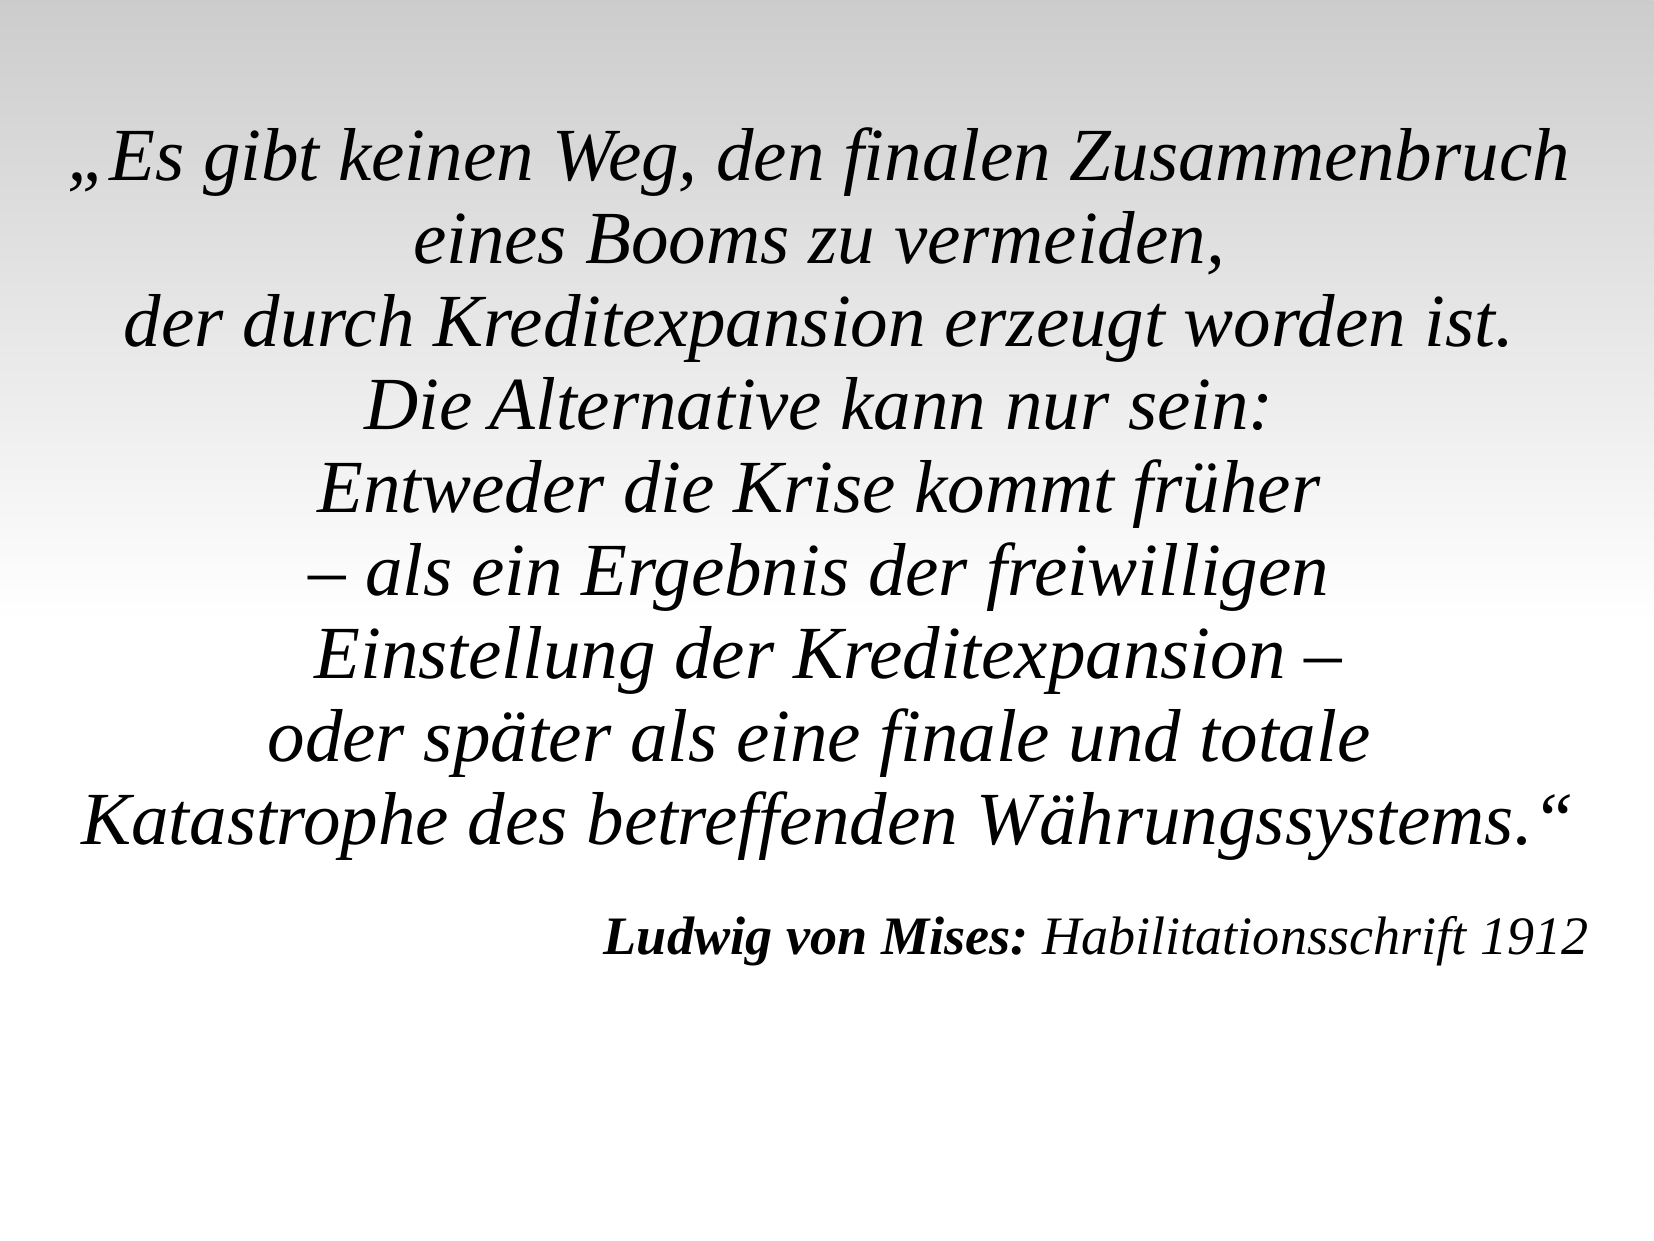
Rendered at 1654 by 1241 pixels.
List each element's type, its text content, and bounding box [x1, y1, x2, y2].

text_box „Es gibt keinen Weg, den finalen Zusammenbruch eines Booms zu vermeiden, der durch Kreditexpansion erzeugt worden ist. Die Alternative kann nur sein: Entweder die Krise kommt früher – als ein Ergebnis der freiwilligen Einstellung der Kreditexpansion – oder später als eine finale und totale Katastrophe des betreffenden Währungssystems.“ Ludwig von Mises: Habilitationsschrift 1912 [53, 106, 1605, 975]
